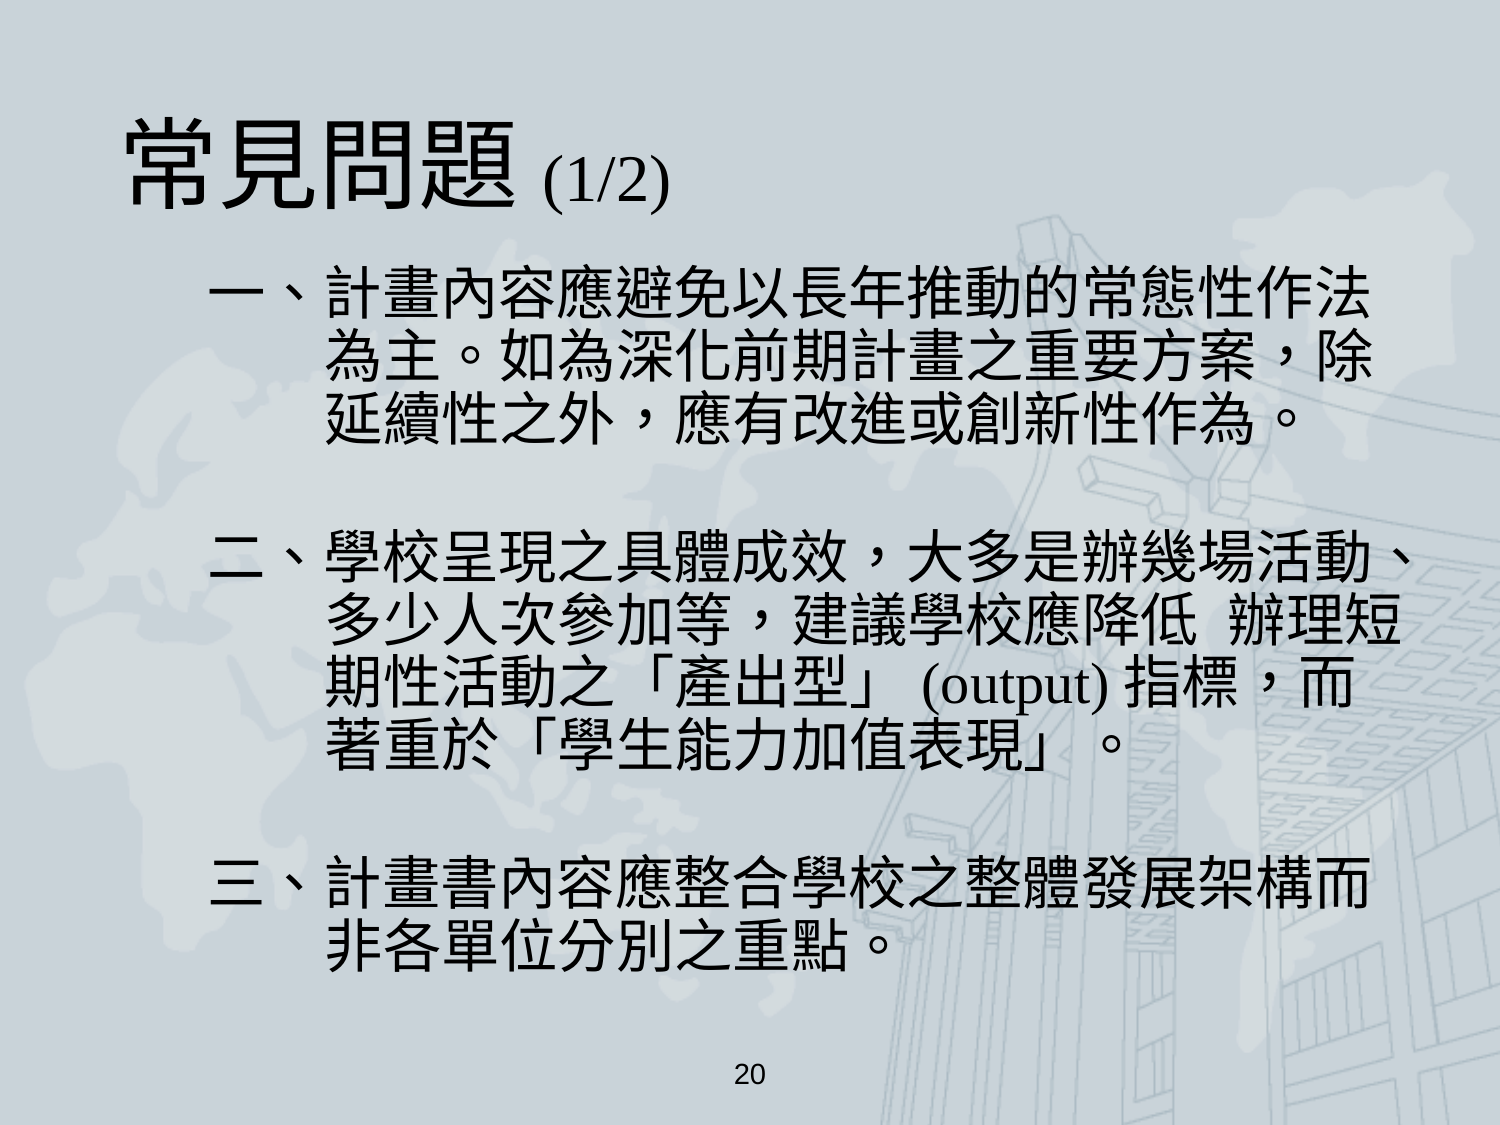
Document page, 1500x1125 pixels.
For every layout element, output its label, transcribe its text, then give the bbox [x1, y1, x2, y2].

title 常見問題(1/2) [103, 59, 1397, 257]
picture [0, 0, 1500, 1125]
list 一、計畫內容應避免以長年推動的常態性作法為主。如為深化前期計畫之重要方案，除延續性之外，應有改進或創新性作為。 二、學校呈現之具體成效，大多是辦幾場活動、多少人次參加等，建議學校應降低 辦理短期性活動之「產出型」(output)指標，而著重於「學生能力加值表現」。 三、計畫書內容應整合學校之整體發展架構而非各單位分別之重點。 [75, 257, 1426, 1000]
text_box 20 [496, 1042, 1004, 1103]
